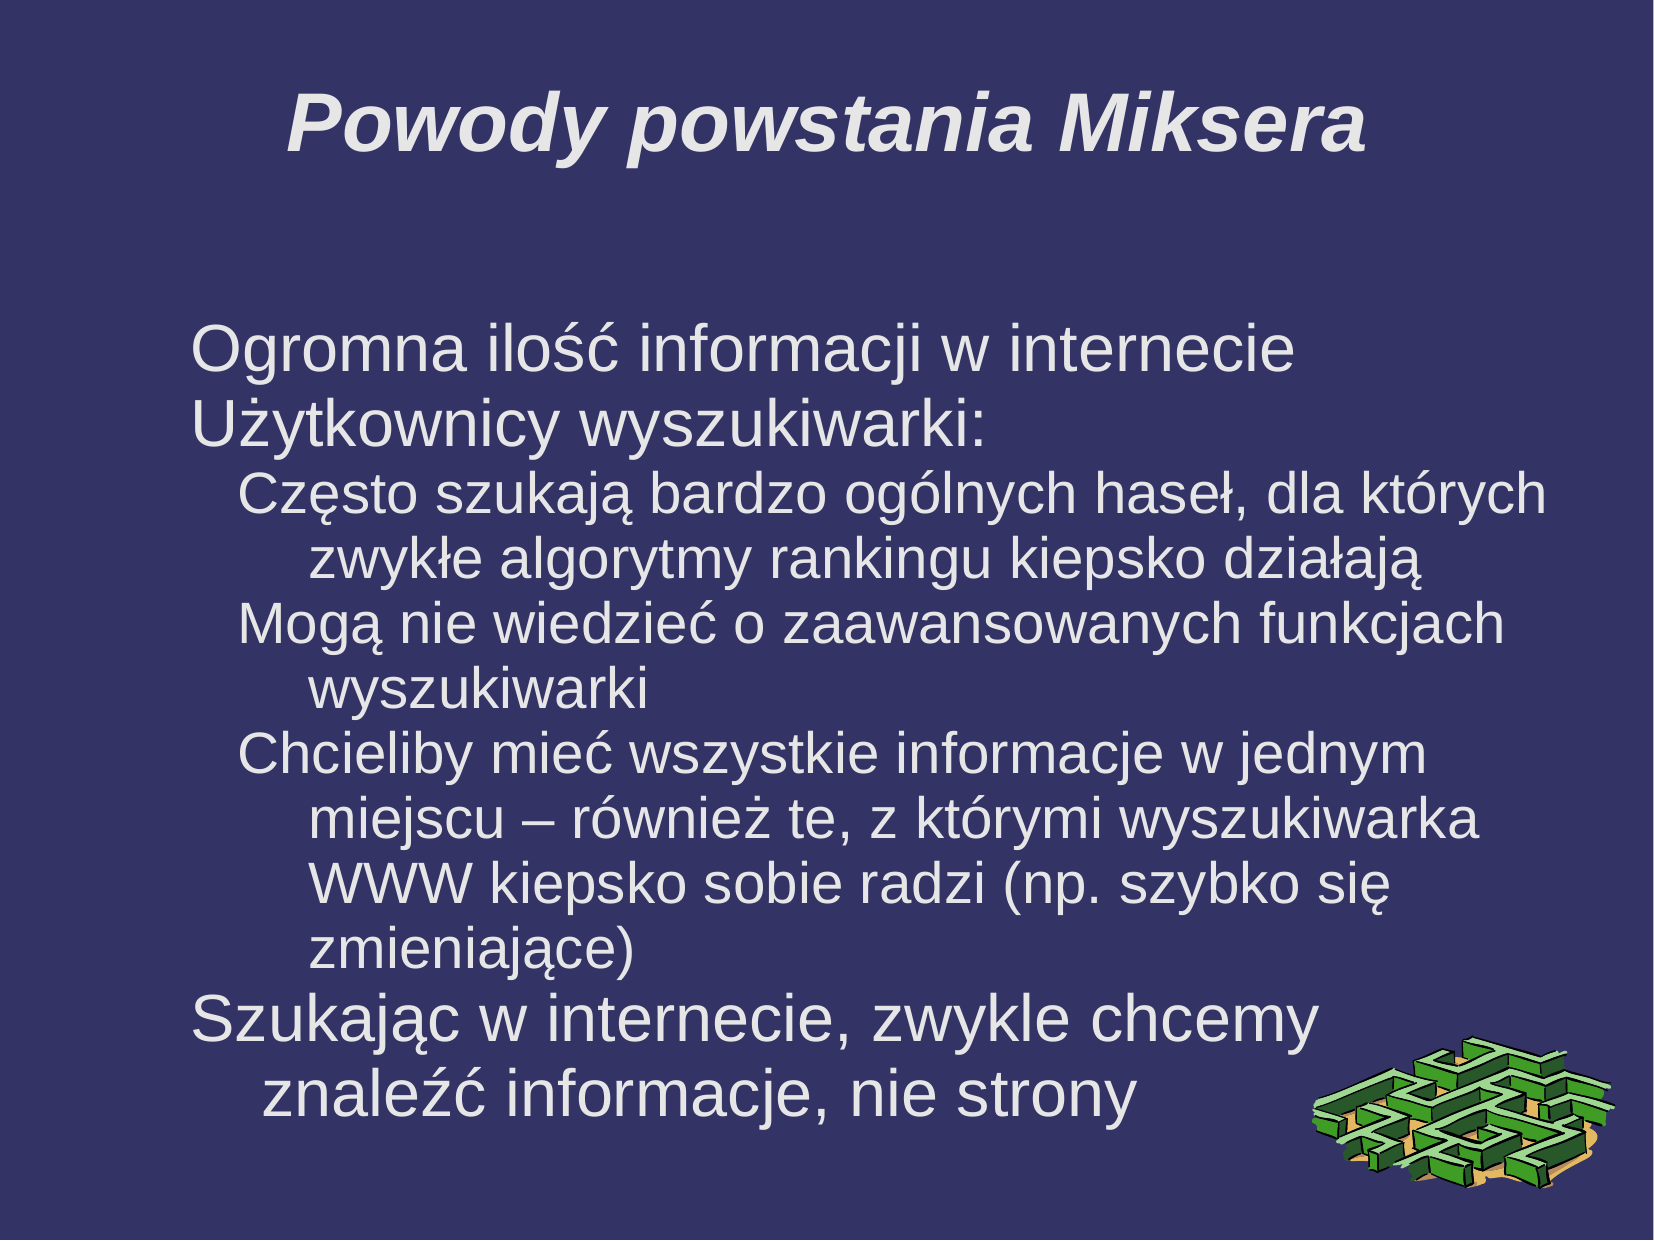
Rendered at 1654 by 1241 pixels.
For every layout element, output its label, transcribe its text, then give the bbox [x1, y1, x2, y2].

title Powody powstania Miksera [121, 19, 1534, 227]
list Ogromna ilość informacji w internecie Użytkownicy wyszukiwarki: Często szukają bardzo ogólnych haseł, dla których zwykłe algorytmy rankingu kiepsko działają Mogą nie wiedzieć o zaawansowanych funkcjach wyszukiwarki Chcieliby mieć wszystkie informacje w jednym miejscu – również te, z którymi wyszukiwarka WWW kiepsko sobie radzi (np. szybko się zmieniające) Szukając w internecie, zwykle chcemy znaleźć informacje, nie strony [178, 311, 1570, 1131]
